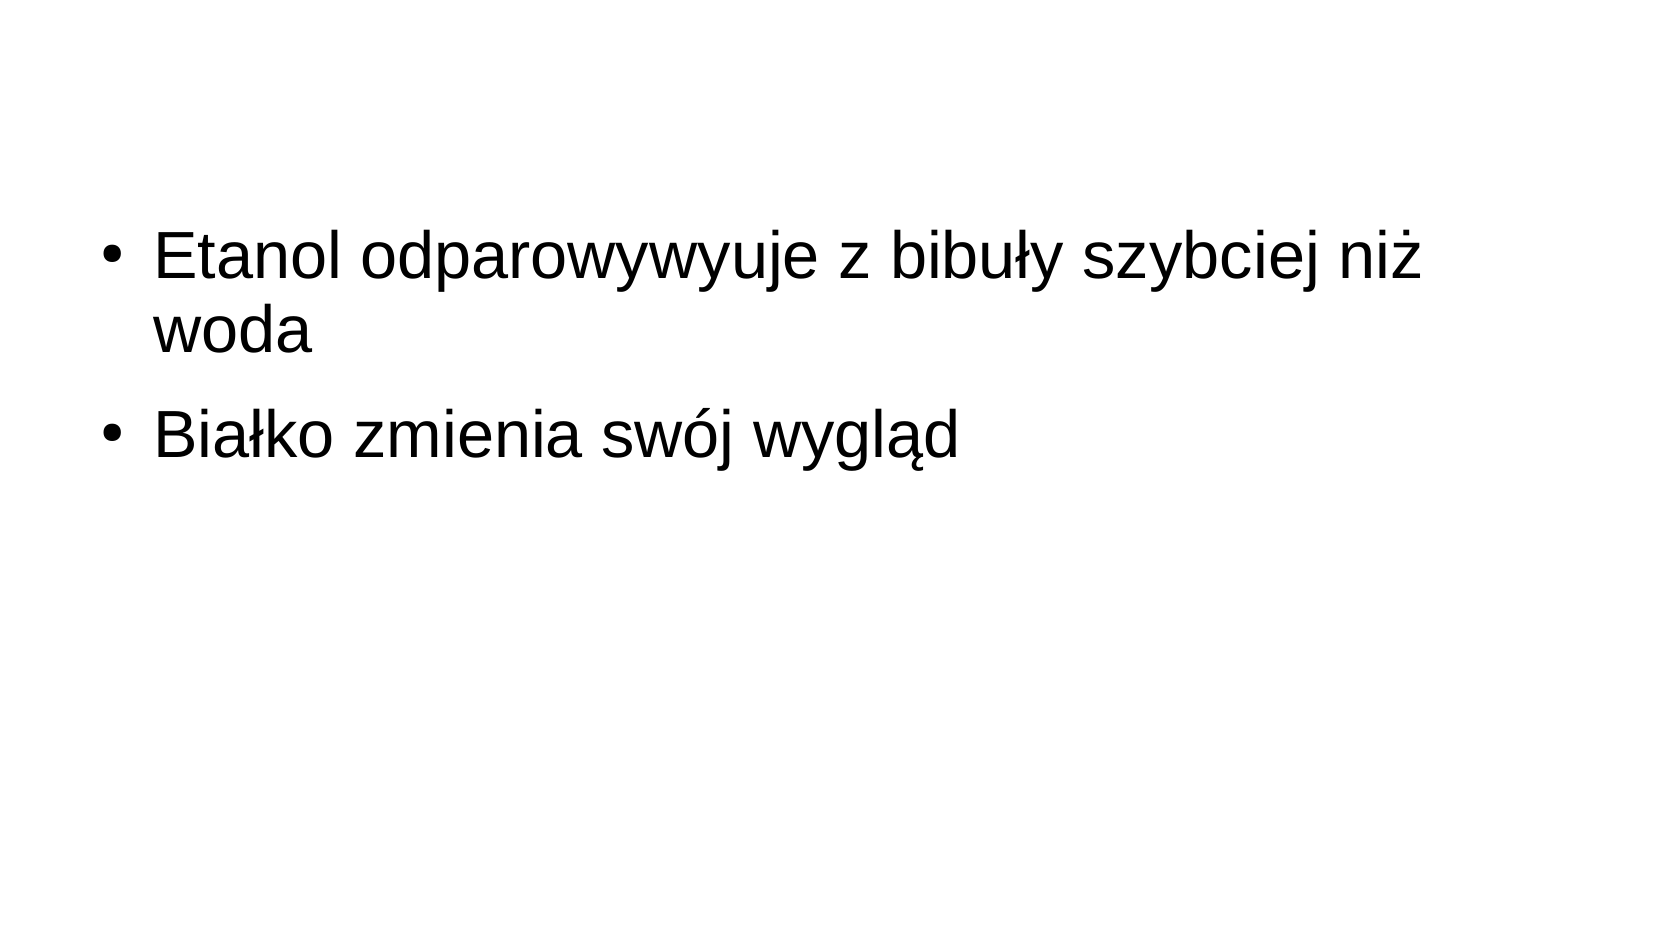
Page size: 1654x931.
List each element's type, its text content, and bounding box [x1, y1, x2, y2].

list Etanol odparowywyuje z bibuły szybciej niż woda Białko zmienia swój wygląd [82, 217, 1571, 758]
